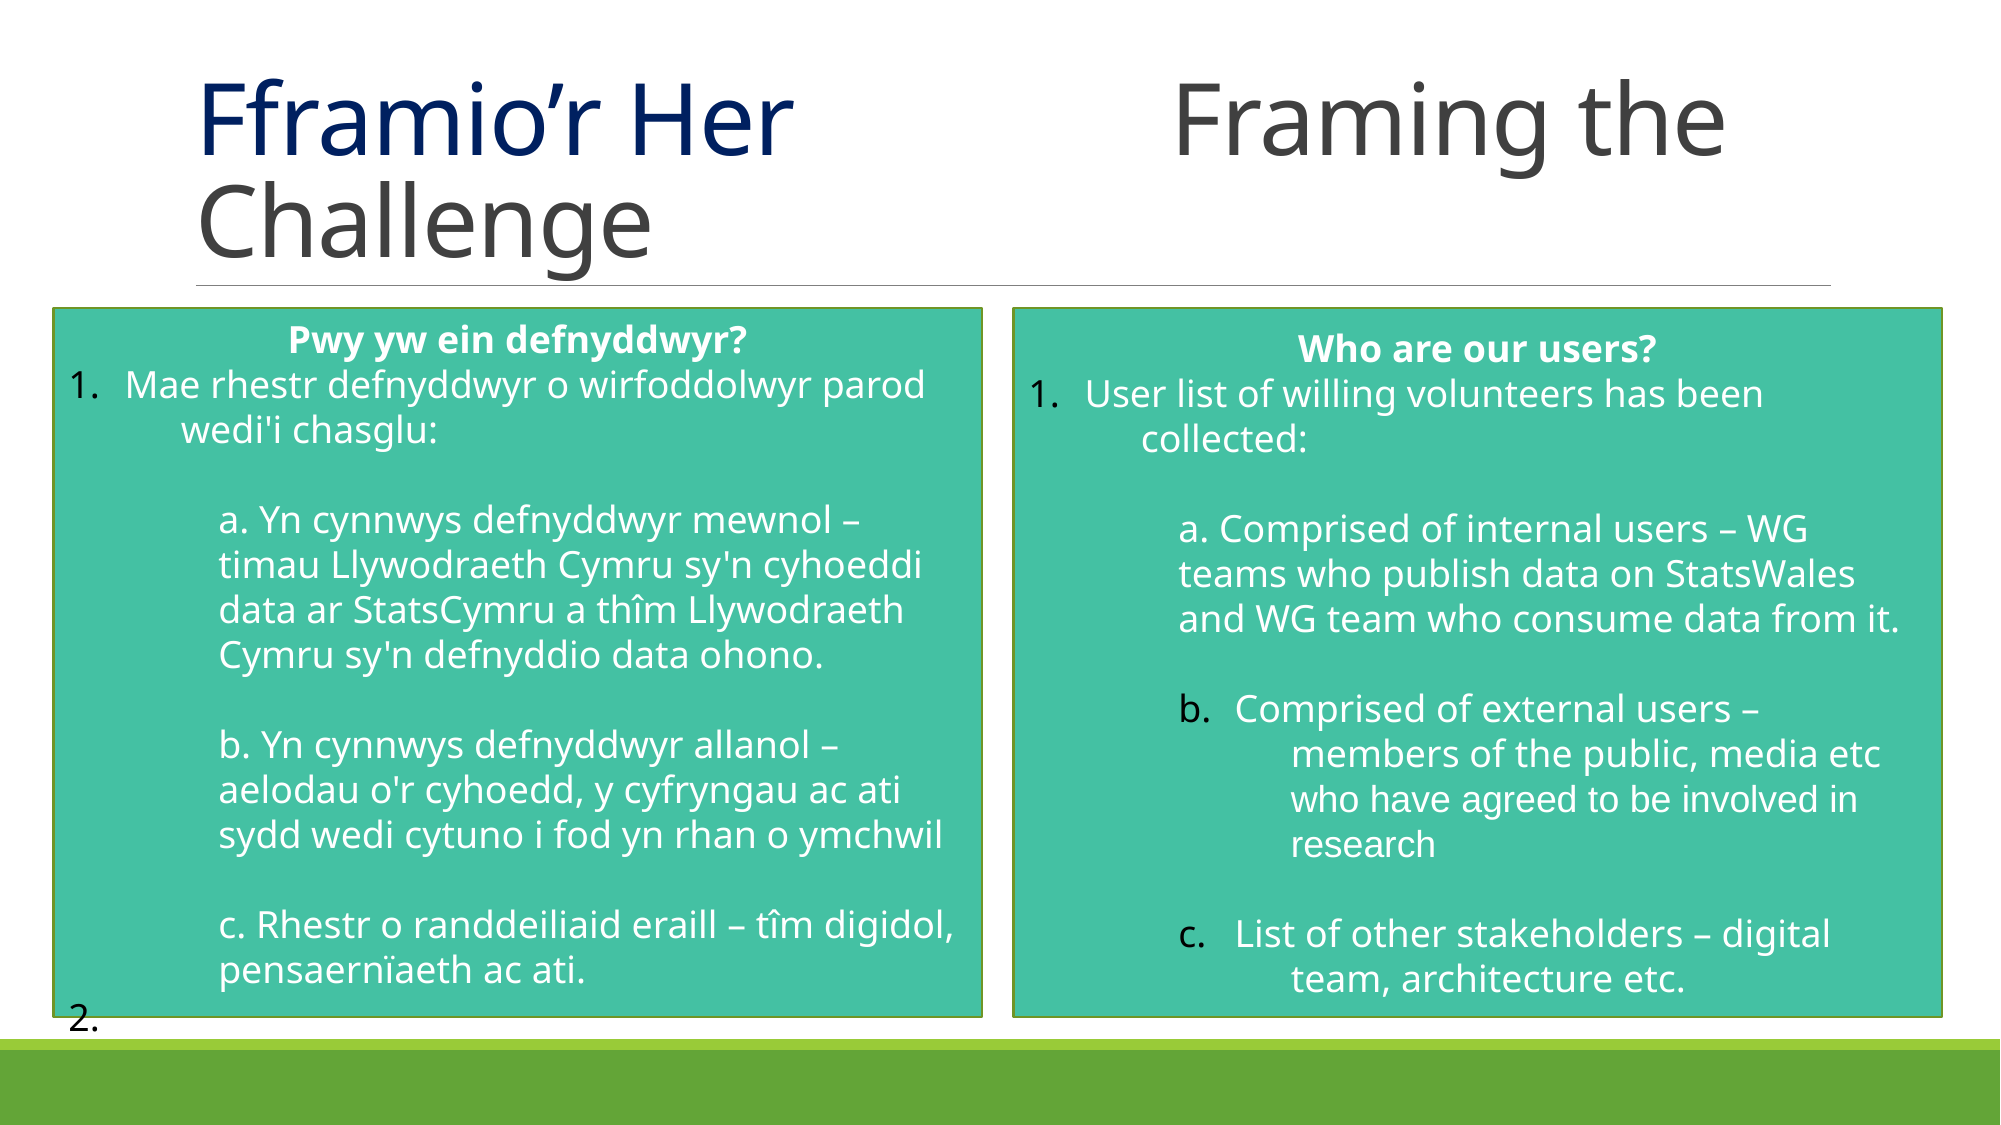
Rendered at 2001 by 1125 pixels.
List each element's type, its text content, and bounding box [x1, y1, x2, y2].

text_box Who are our users? User list of willing volunteers has been collected: a. Comprised of internal users – WG teams who publish data on StatsWales and WG team who consume data from it. Comprised of external users – members of the public, media etc who have agreed to be involved in research List of other stakeholders – digital team, architecture etc. [1013, 308, 1942, 1017]
title Fframio’r Her Framing the Challenge [180, 47, 1962, 286]
text_box Pwy yw ein defnyddwyr? Mae rhestr defnyddwyr o wirfoddolwyr parod wedi'i chasglu: a. Yn cynnwys defnyddwyr mewnol – timau Llywodraeth Cymru sy'n cyhoeddi data ar StatsCymru a thîm Llywodraeth Cymru sy'n defnyddio data ohono. b. Yn cynnwys defnyddwyr allanol – aelodau o'r cyhoedd, y cyfryngau ac ati sydd wedi cytuno i fod yn rhan o ymchwil c. Rhestr o randdeiliaid eraill – tîm digidol, pensaernïaeth ac ati. [53, 308, 982, 1017]
